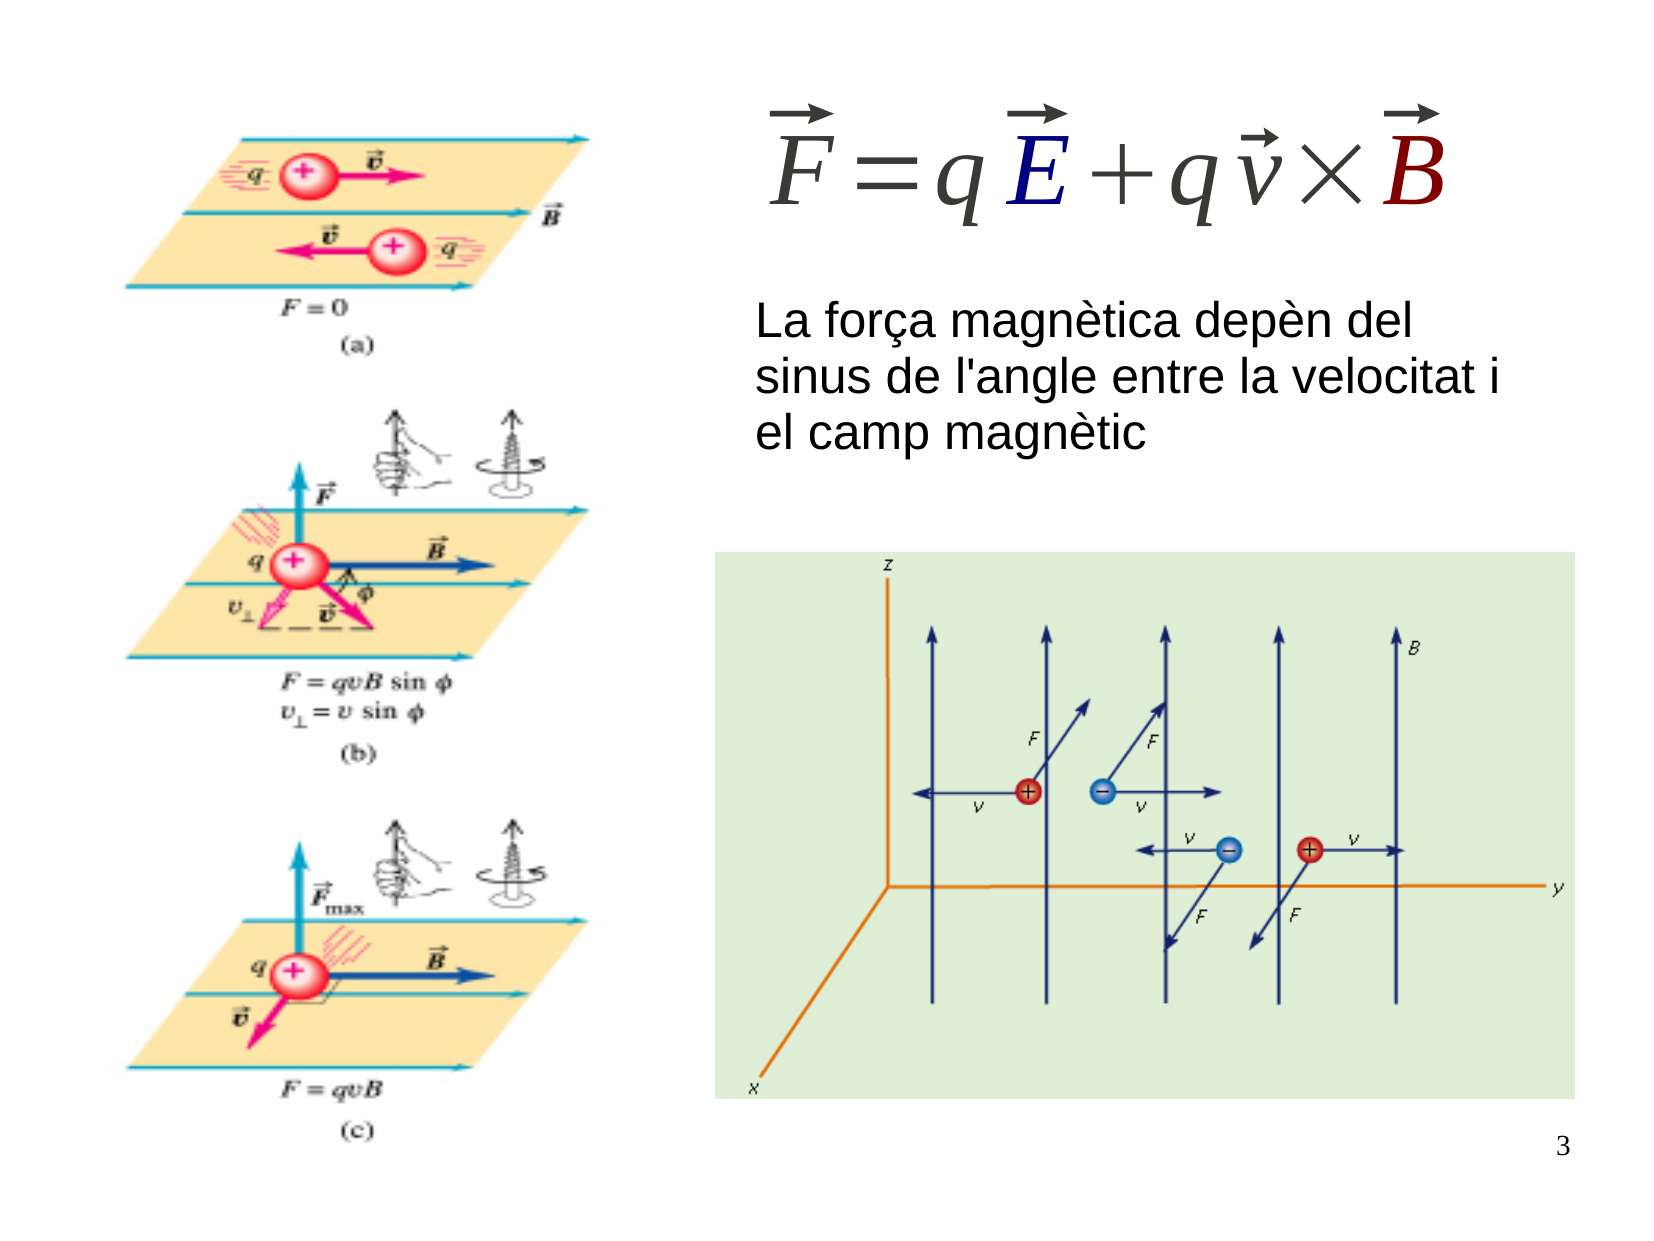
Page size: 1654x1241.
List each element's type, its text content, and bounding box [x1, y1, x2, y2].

chart [756, 99, 1452, 228]
picture [715, 552, 1575, 1099]
picture [30, 117, 690, 1159]
text_box La força magnètica depèn del sinus de l'angle entre la velocitat i el camp magnètic [740, 285, 1537, 468]
